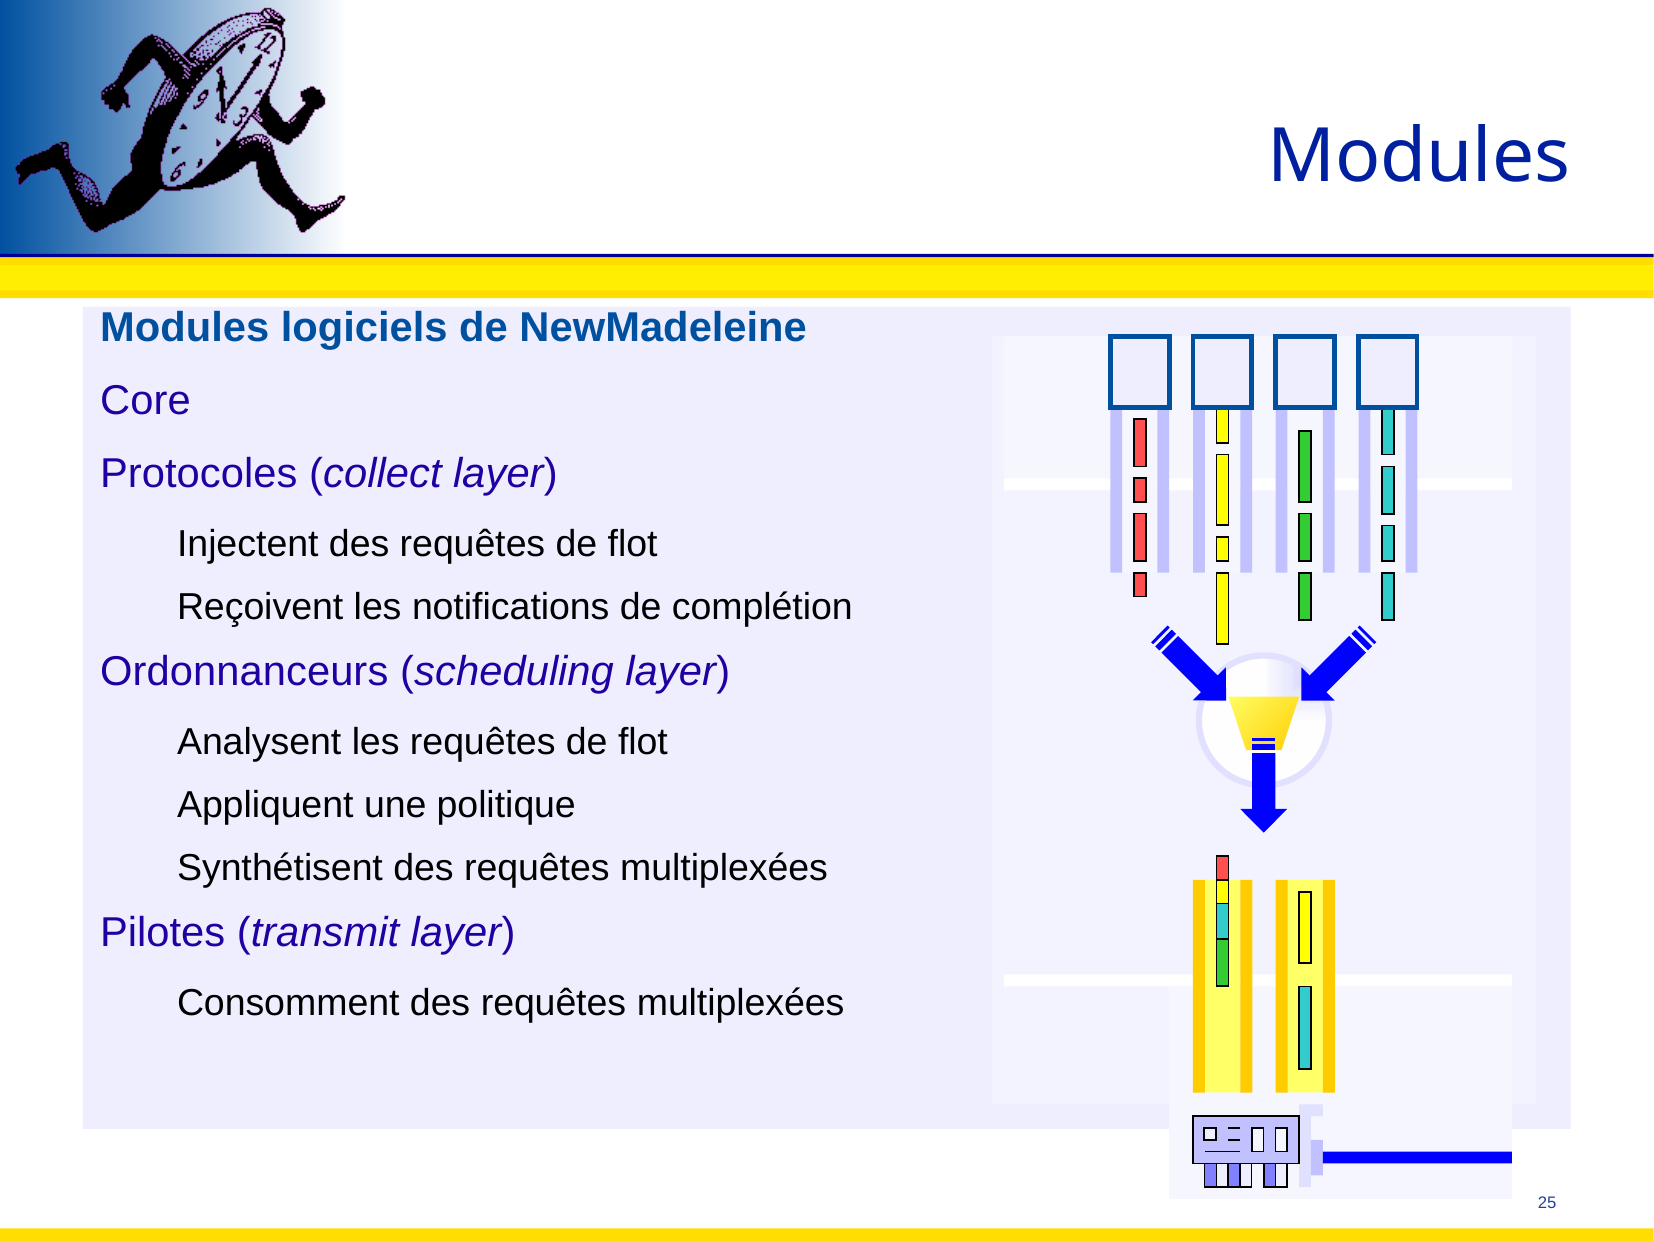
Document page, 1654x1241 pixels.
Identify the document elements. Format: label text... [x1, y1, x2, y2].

picture [14, 0, 353, 245]
text_box [991, 336, 1536, 1199]
title Modules [372, 49, 1571, 257]
list Modules logiciels de NewMadeleine Core Protocoles (collect layer) Injectent des requêtes de flot Reçoivent les notifications de complétion Ordonnanceurs (scheduling layer) Analysent les requêtes de flot Appliquent une politique Synthétisent des requêtes multiplexées Pilotes (transmit layer) Consomment des requêtes multiplexées [82, 306, 1571, 1129]
